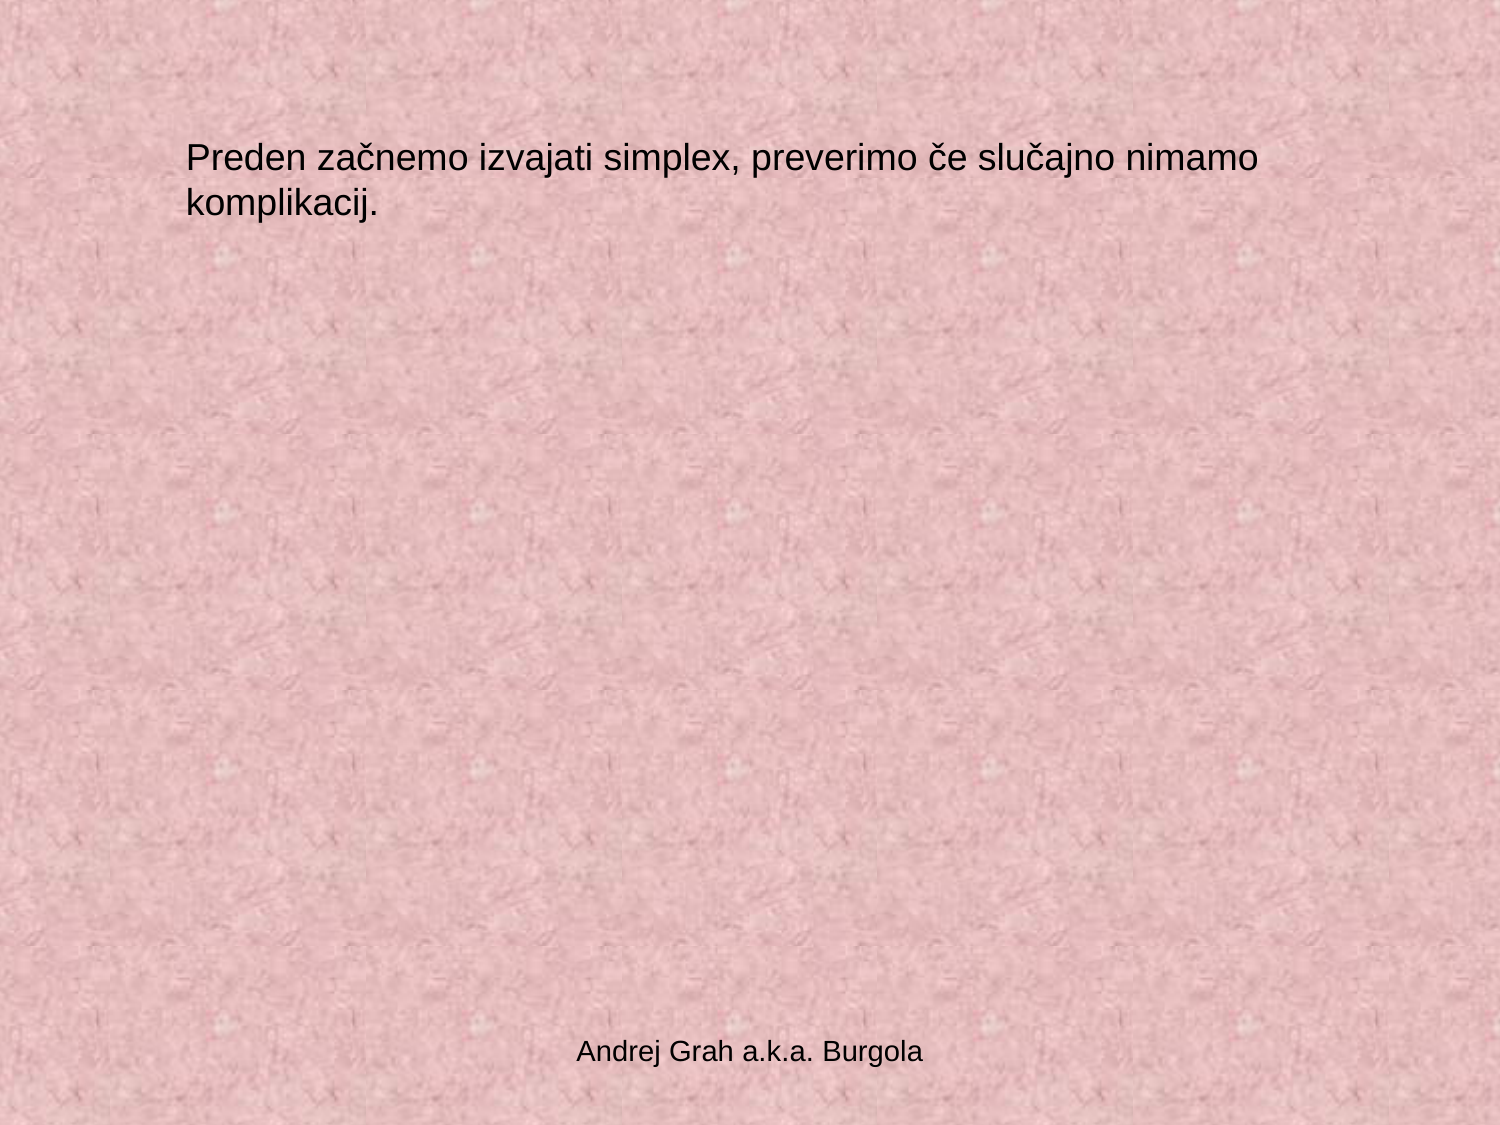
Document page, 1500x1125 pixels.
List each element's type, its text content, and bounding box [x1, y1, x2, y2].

text_box Preden začnemo izvajati simplex, preverimo če slučajno nimamo komplikacij. [171, 125, 1365, 231]
picture [0, 0, 1500, 1125]
text_box Andrej Grah a.k.a. Burgola [512, 1024, 988, 1103]
